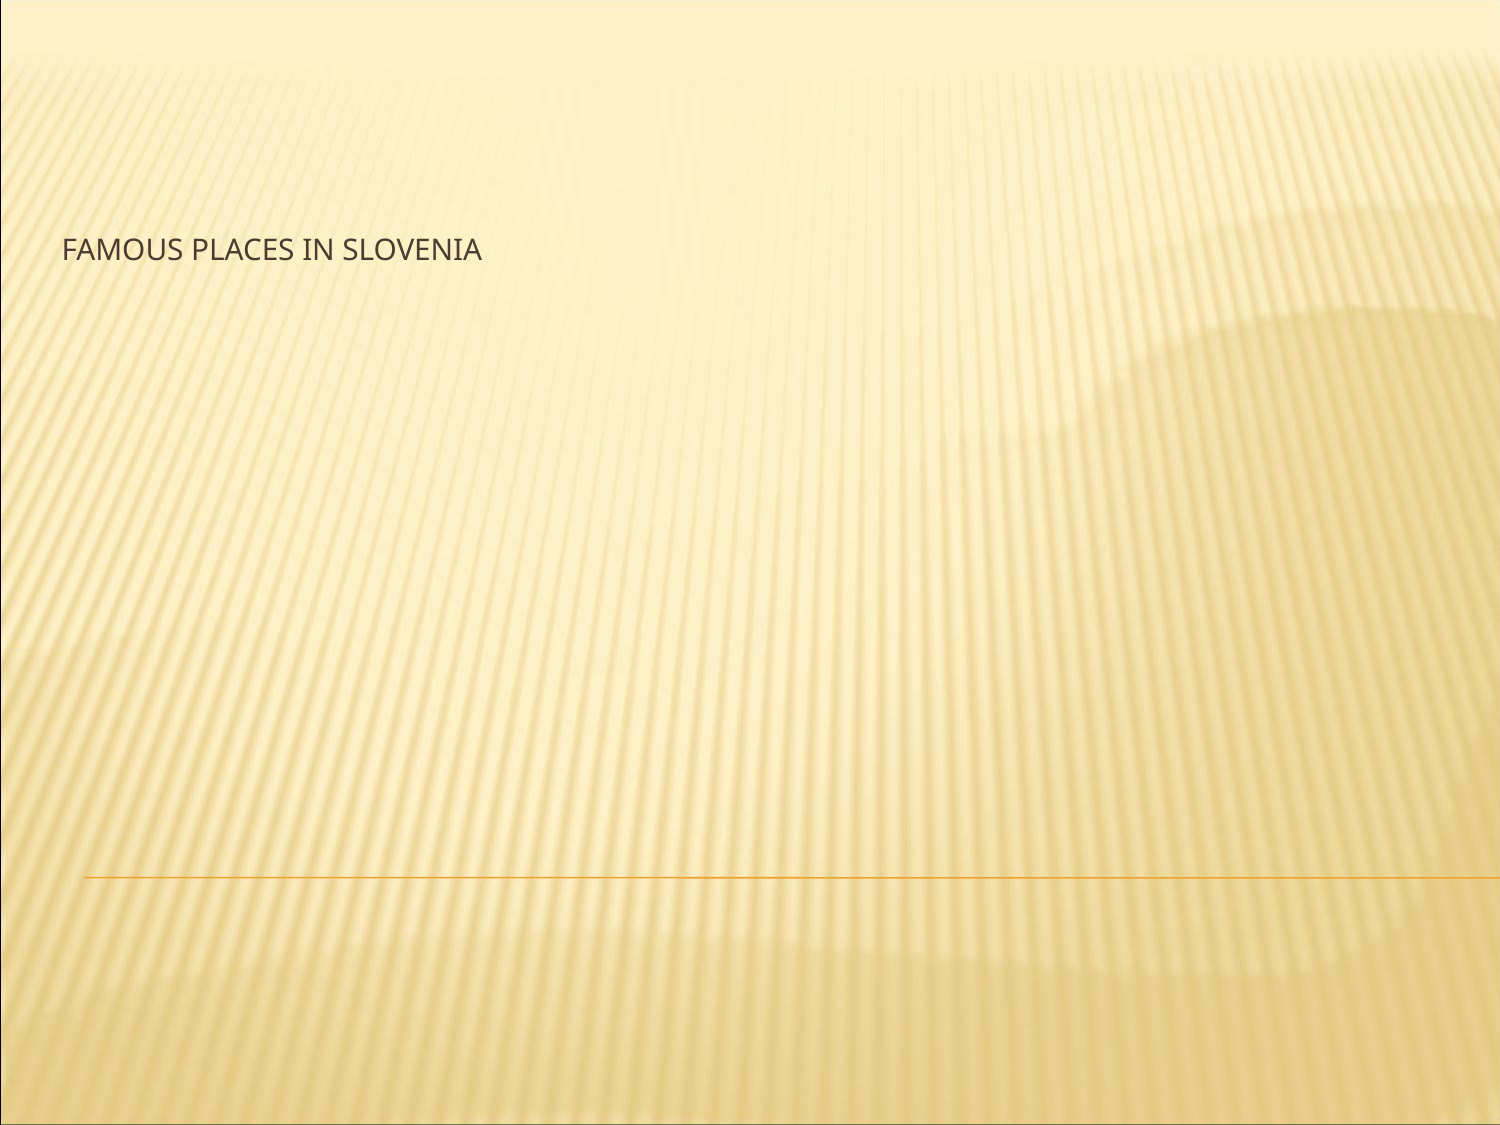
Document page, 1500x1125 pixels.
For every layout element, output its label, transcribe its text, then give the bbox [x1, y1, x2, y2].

picture [0, 0, 1500, 1125]
title Famous places in Slovenia [46, 199, 1435, 400]
